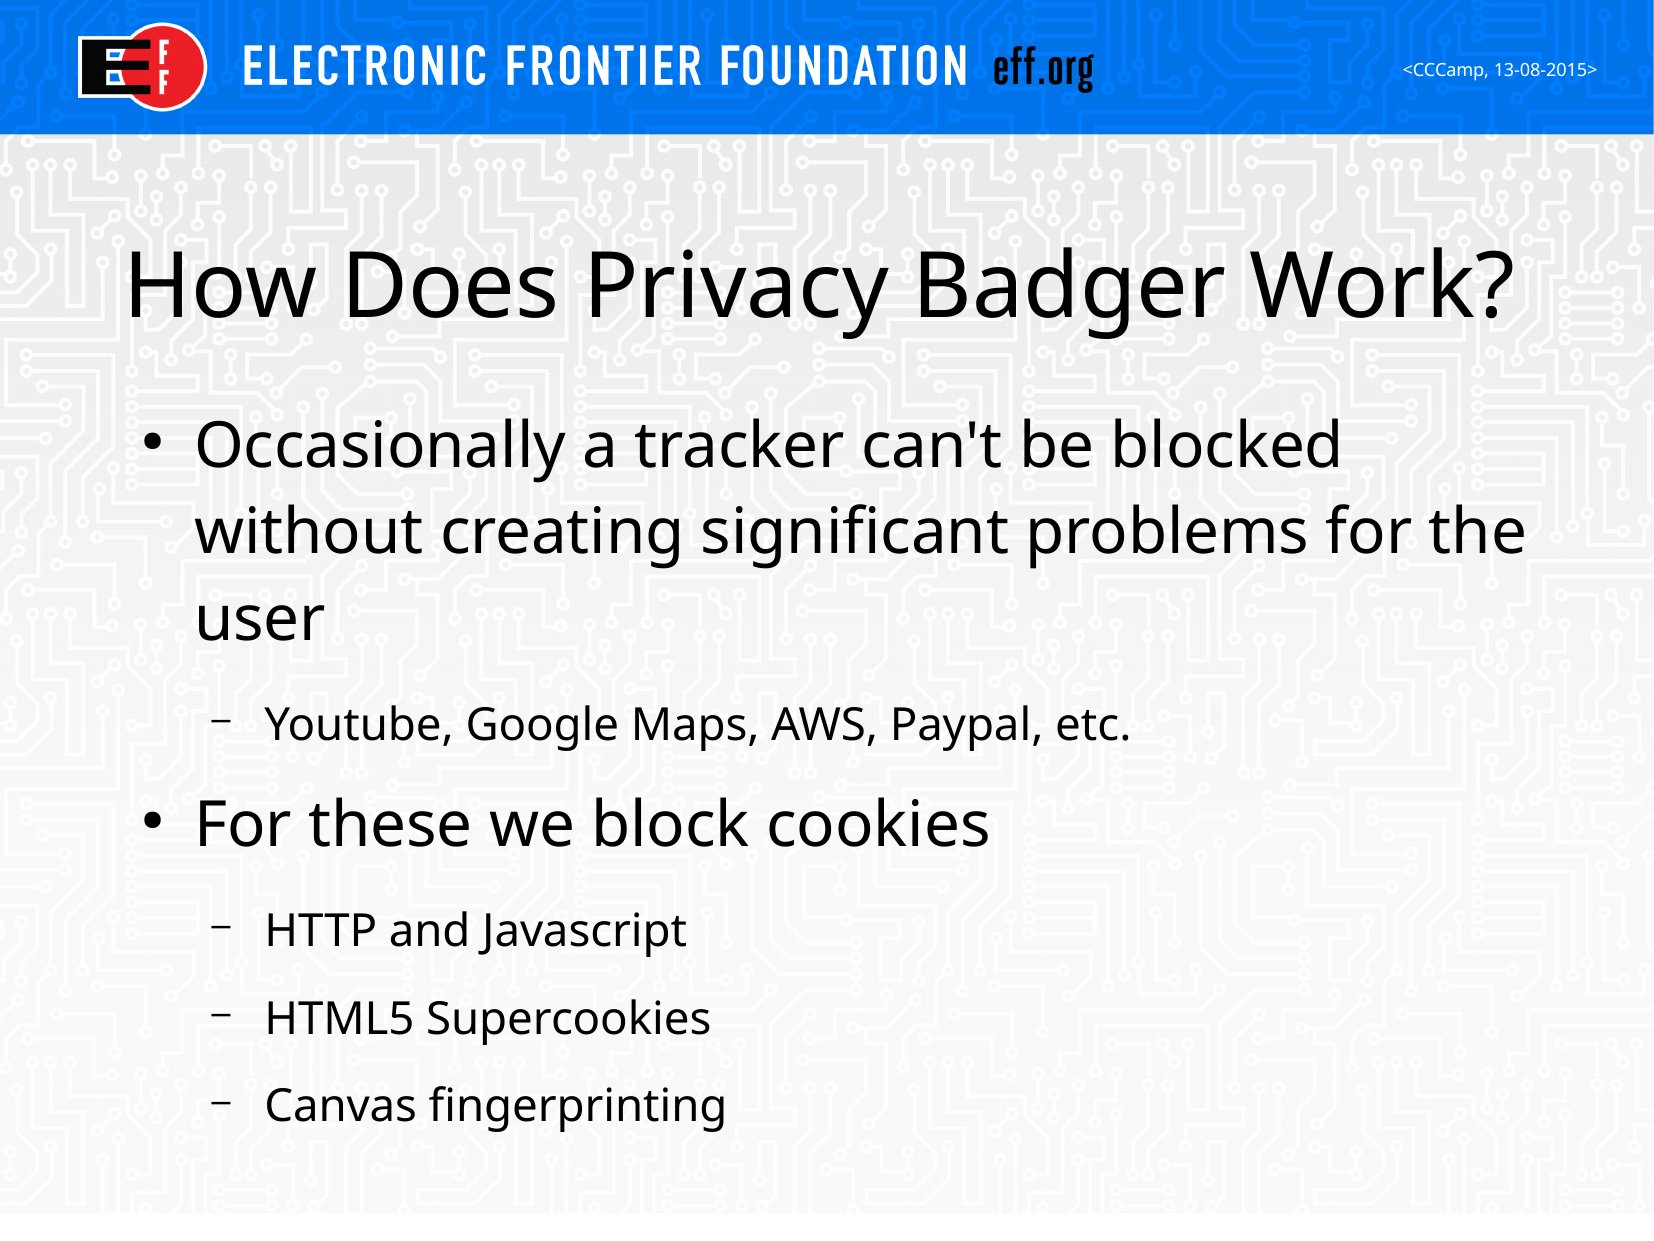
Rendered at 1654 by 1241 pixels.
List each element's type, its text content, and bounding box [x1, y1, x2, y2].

title How Does Privacy Badger Work? [124, 179, 1530, 386]
picture [0, 0, 1654, 1213]
list Occasionally a tracker can't be blocked without creating significant problems for the user Youtube, Google Maps, AWS, Paypal, etc. For these we block cookies HTTP and Javascript HTML5 Supercookies Canvas fingerprinting [124, 399, 1530, 1144]
